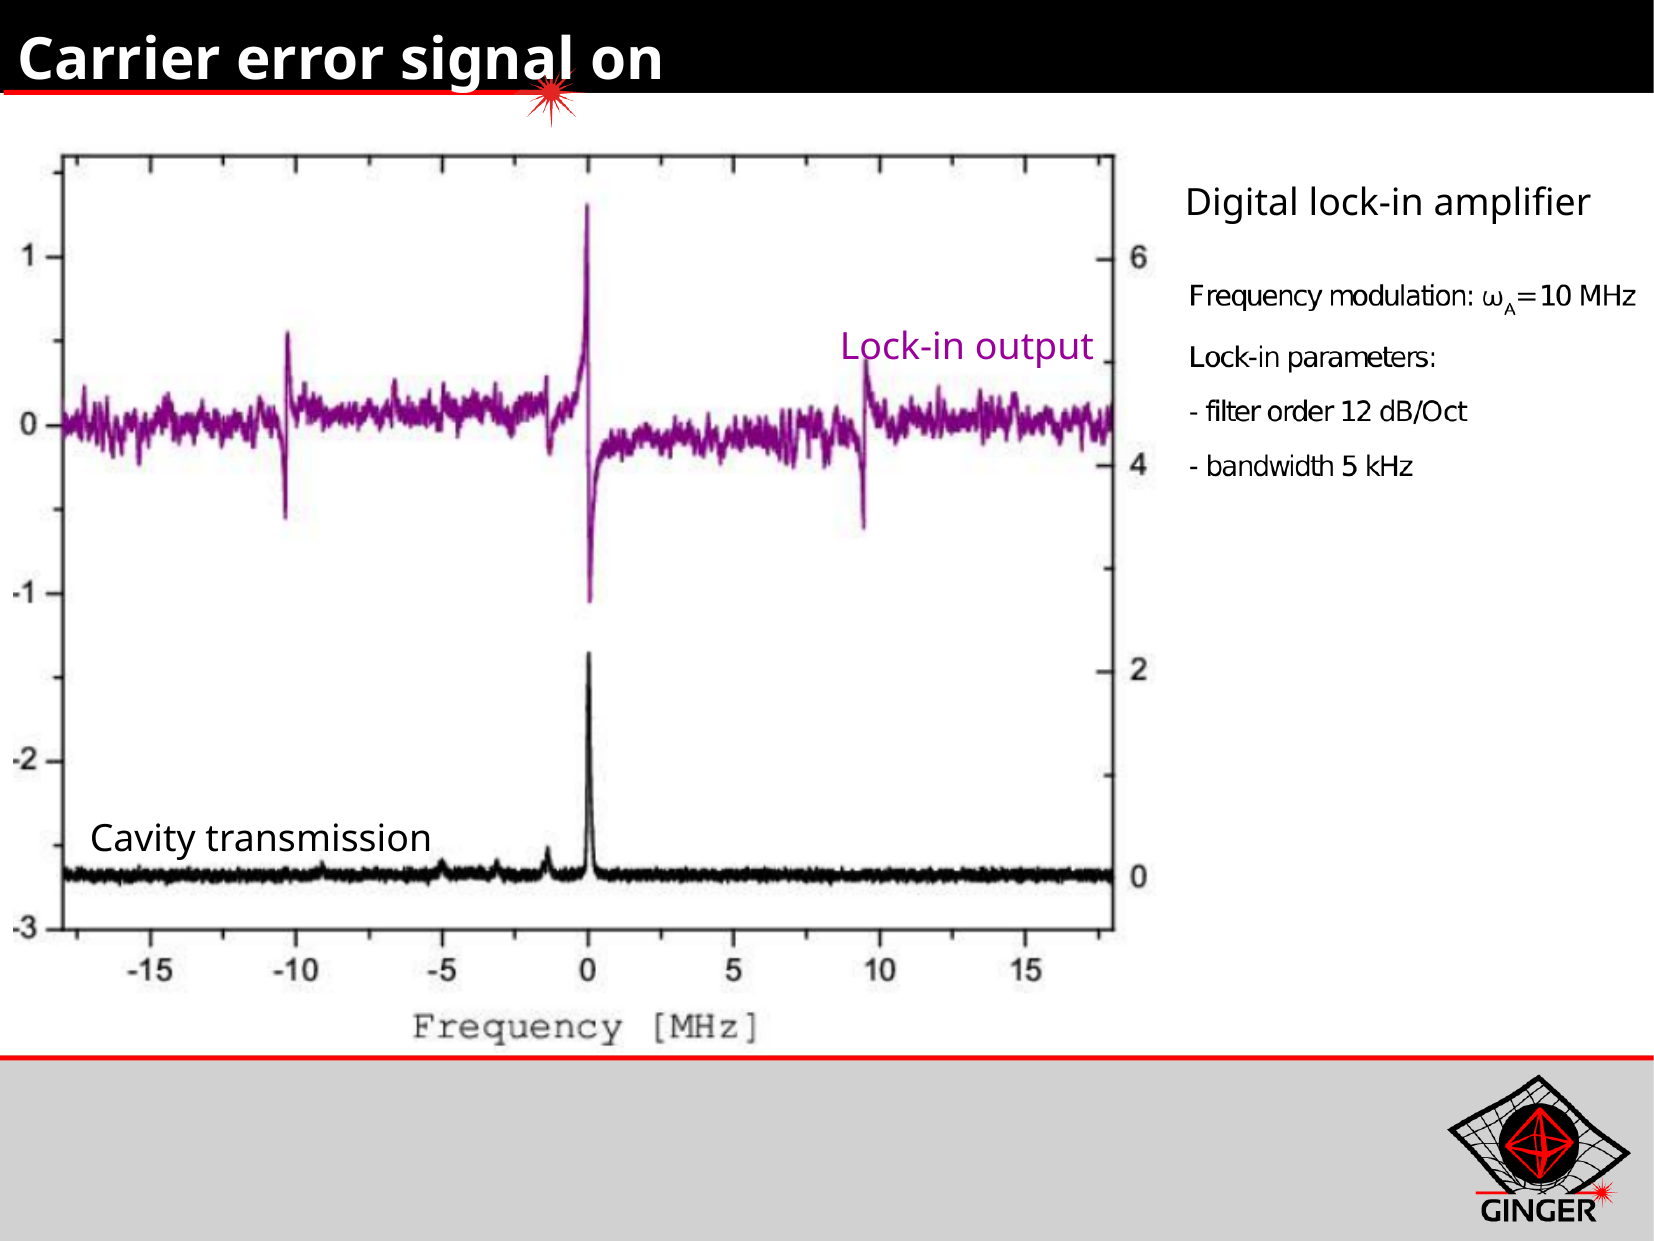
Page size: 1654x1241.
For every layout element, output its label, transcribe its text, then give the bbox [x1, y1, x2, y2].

picture [0, 0, 1654, 1241]
text_box Cavity transmission [75, 804, 441, 861]
text_box Carrier error signal on GP2 [2, 9, 781, 91]
text_box Digital lock-in amplifier [1170, 168, 1593, 226]
text_box Lock-in output [825, 312, 1104, 370]
